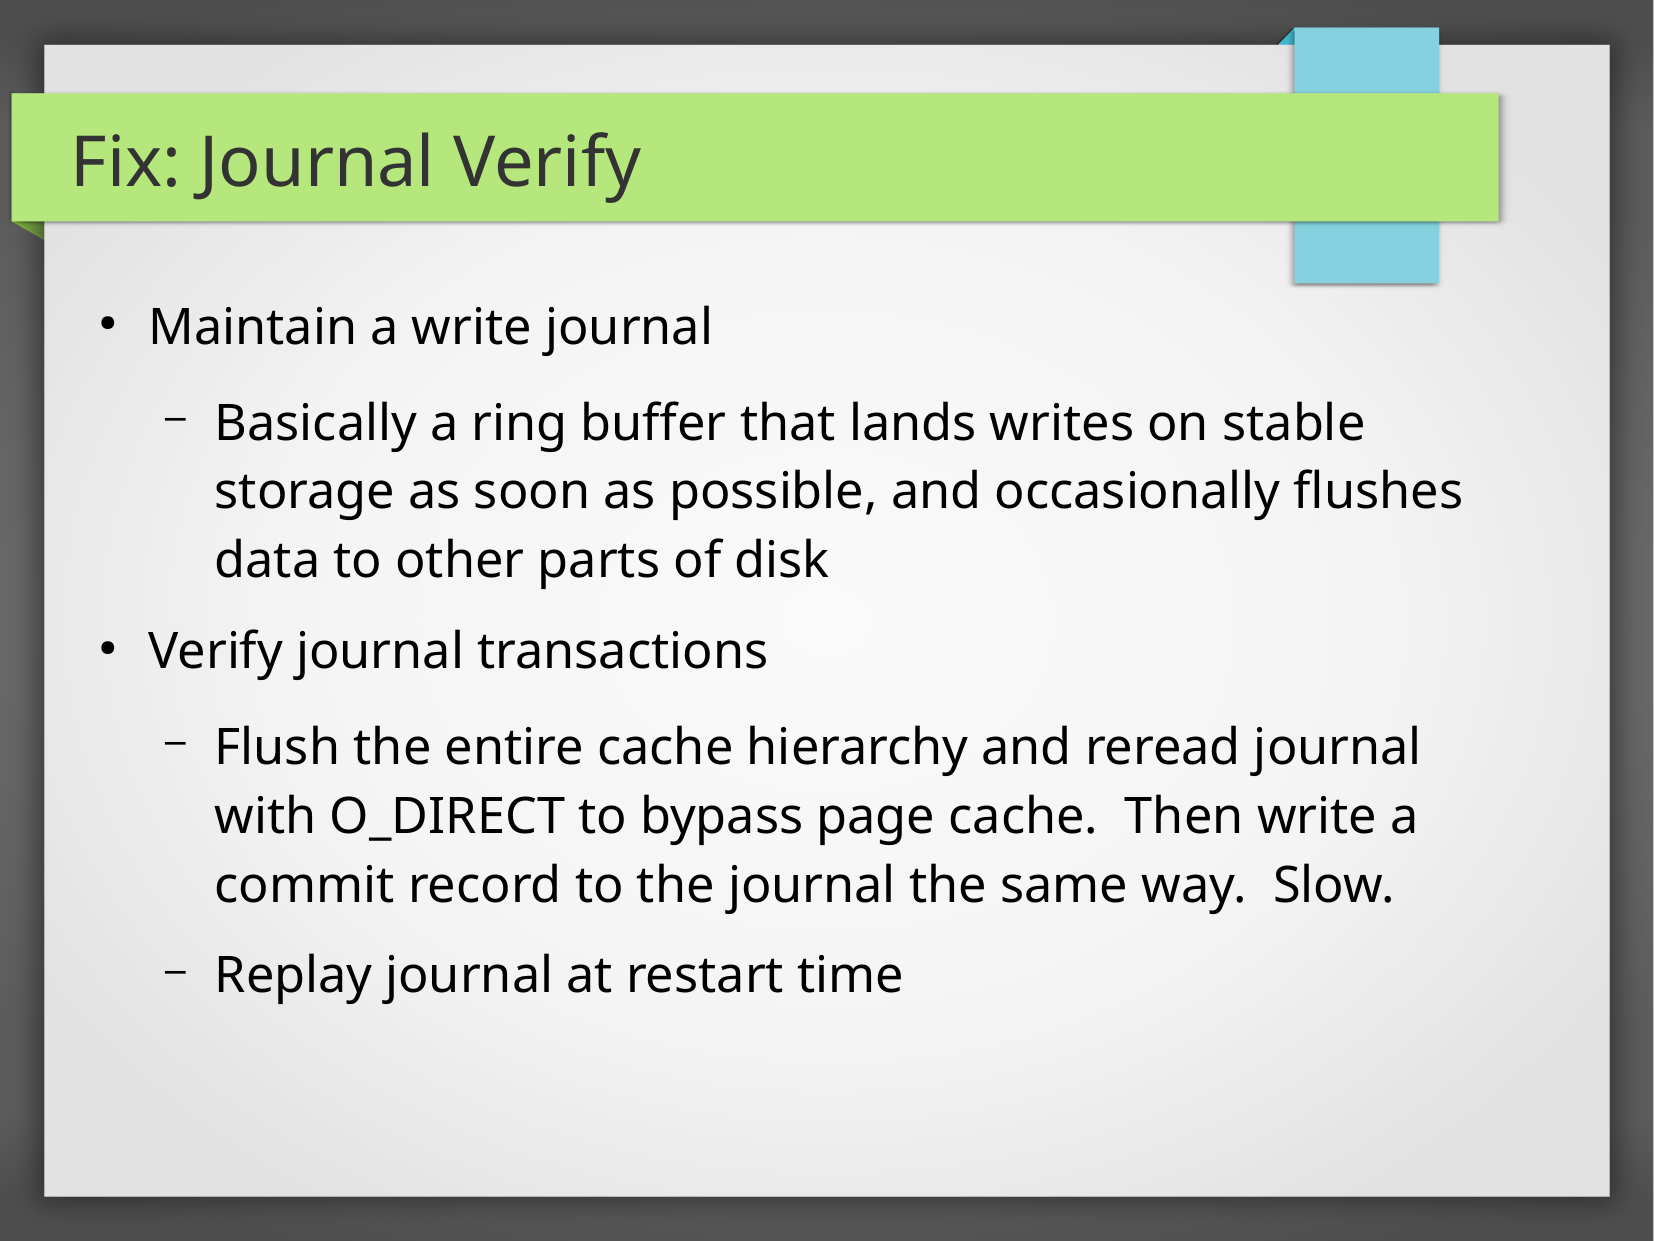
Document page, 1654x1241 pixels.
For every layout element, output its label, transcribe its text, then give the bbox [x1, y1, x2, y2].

picture [0, 0, 1654, 1241]
list Maintain a write journal Basically a ring buffer that lands writes on stable storage as soon as possible, and occasionally flushes data to other parts of disk Verify journal transactions Flush the entire cache hierarchy and reread journal with O_DIRECT to bypass page cache. Then write a commit record to the journal the same way. Slow. Replay journal at restart time [82, 290, 1538, 1010]
title Fix: Journal Verify [70, 106, 1229, 213]
